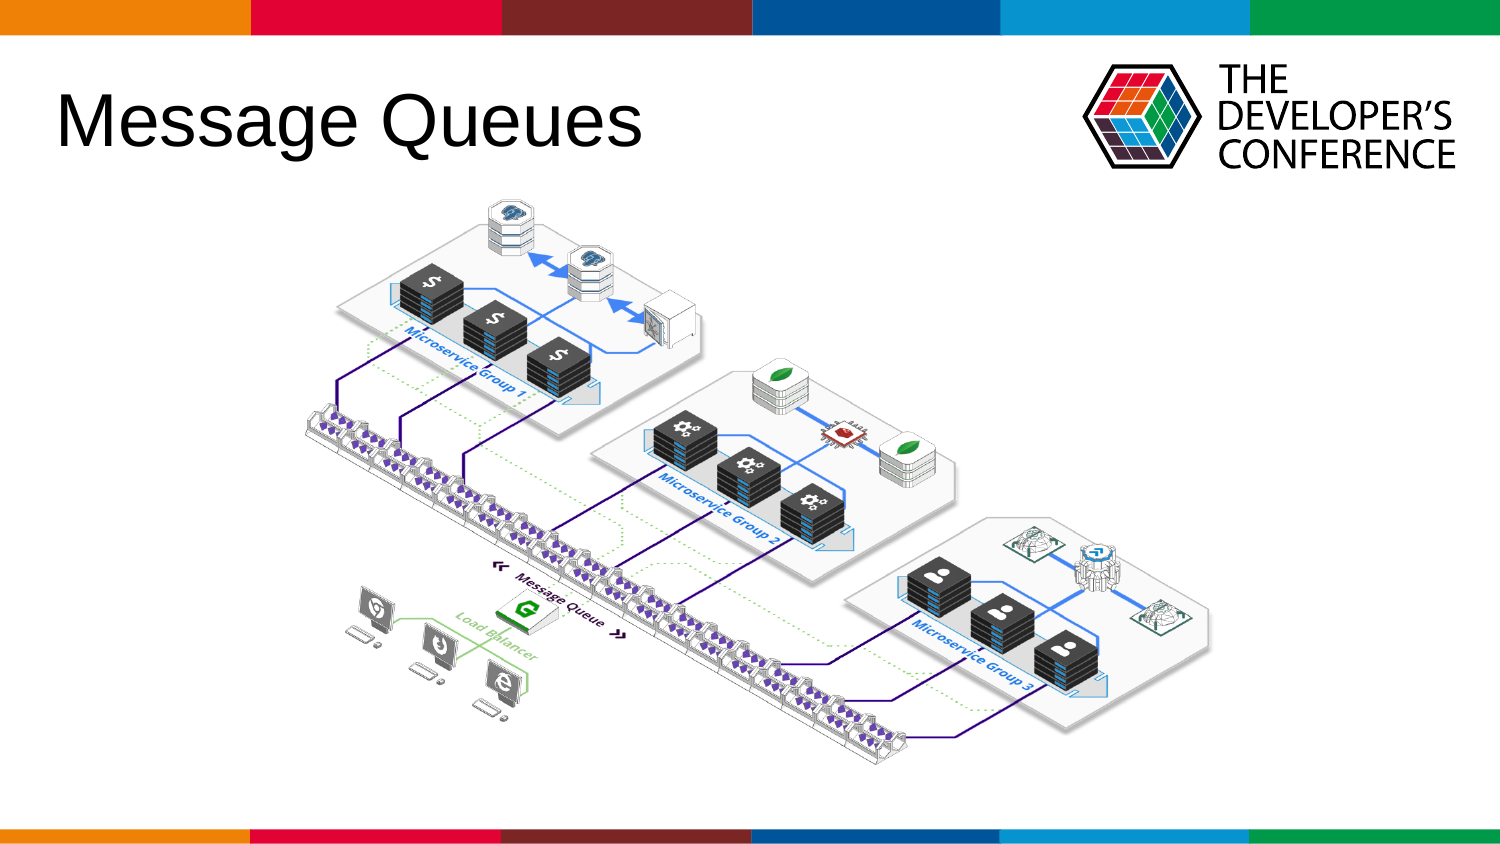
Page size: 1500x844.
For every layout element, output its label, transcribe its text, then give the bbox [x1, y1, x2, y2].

title Message Queues [41, 59, 975, 174]
picture [277, 191, 1217, 787]
